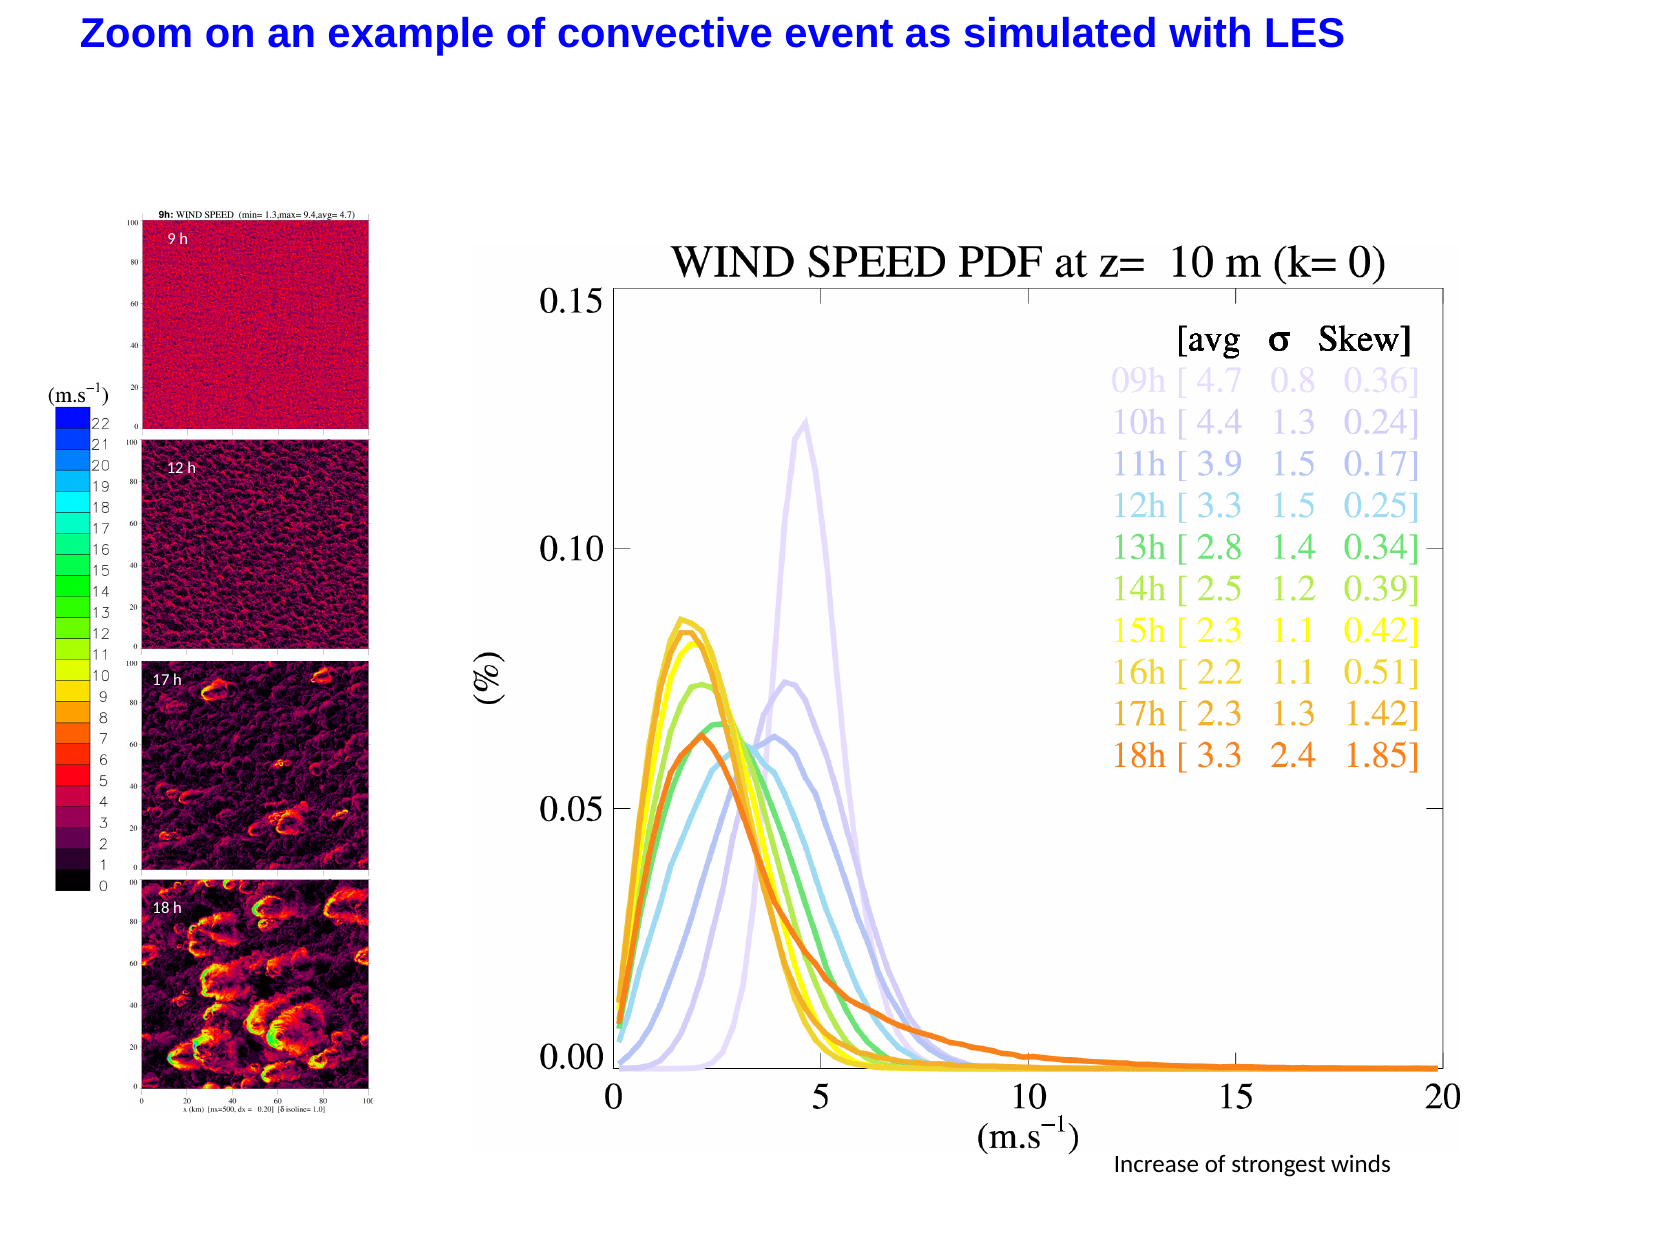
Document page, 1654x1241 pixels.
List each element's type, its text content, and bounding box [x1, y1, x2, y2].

picture [125, 661, 374, 876]
text_box 18 h [137, 889, 216, 992]
text_box Increase of strongest winds [1099, 1139, 1526, 1185]
text_box Zoom on an example of convective event as simulated with LES [65, 0, 1361, 62]
picture [47, 381, 109, 891]
picture [471, 244, 1460, 1154]
text_box 12 h [152, 449, 230, 552]
text_box 9 h [152, 220, 216, 322]
text_box 17 h [137, 661, 216, 763]
picture [126, 439, 374, 655]
picture [125, 210, 374, 437]
picture [128, 879, 374, 1113]
